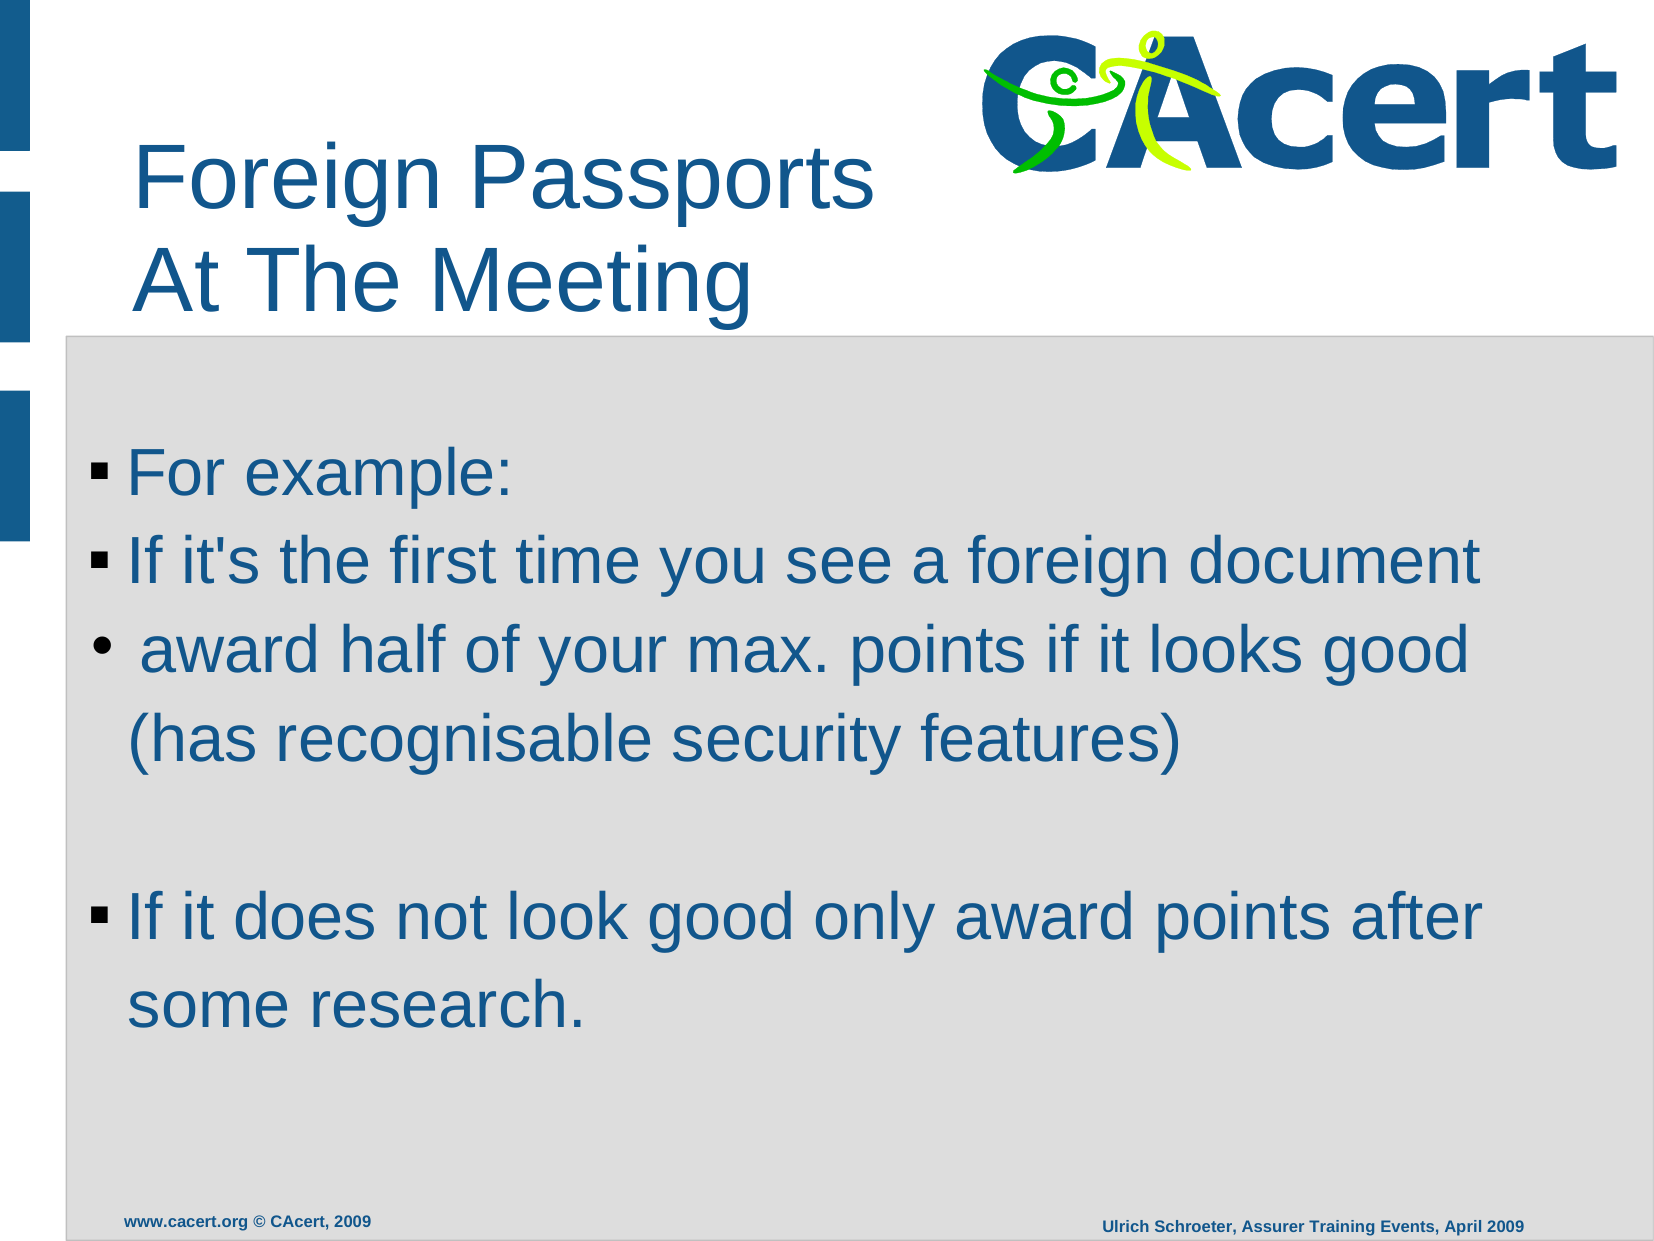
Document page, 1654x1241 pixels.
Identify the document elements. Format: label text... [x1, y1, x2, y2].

text_box Foreign Passports At The Meeting [118, 118, 893, 339]
text_box For example: If it's the first time you see a foreign document award half of your max. points if it looks good (has recognisable security features) If it does not look good only award points after some research. [76, 413, 1500, 1050]
